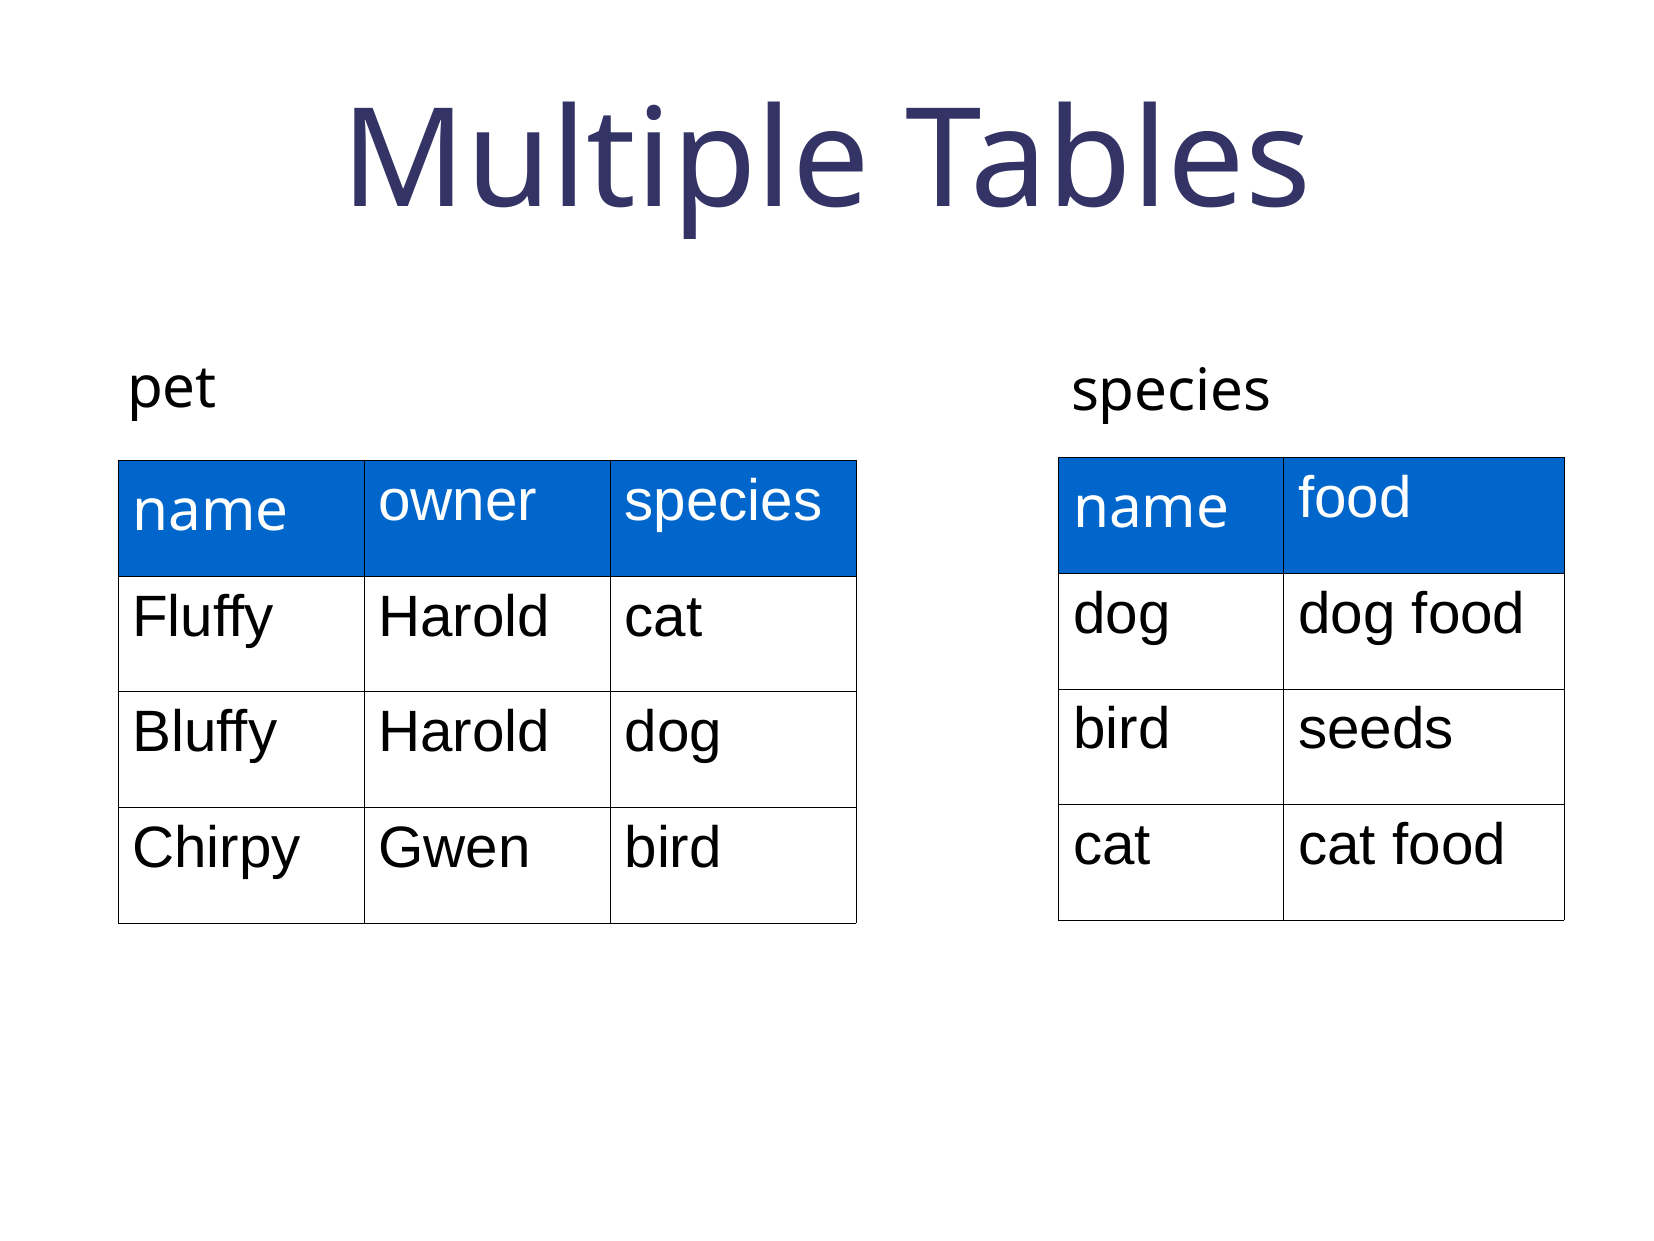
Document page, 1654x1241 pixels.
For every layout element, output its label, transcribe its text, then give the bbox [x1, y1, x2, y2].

table_header species [611, 461, 856, 576]
table_cell Bluffy [119, 692, 364, 807]
title Multiple Tables [82, 49, 1571, 257]
text_box pet [112, 337, 526, 424]
table_cell cat [611, 577, 856, 691]
table_cell bird [1059, 690, 1283, 804]
table_cell cat [1059, 805, 1283, 920]
table_cell Harold [365, 577, 610, 691]
table_cell dog [611, 692, 856, 807]
table_cell Fluffy [119, 577, 364, 691]
table_header name [119, 461, 364, 576]
table_header name [1059, 458, 1283, 573]
table_cell cat food [1284, 805, 1564, 920]
text_box species [1056, 340, 1469, 427]
table_header food [1284, 458, 1564, 573]
table_cell bird [611, 808, 856, 923]
table_cell Harold [365, 692, 610, 807]
table_cell Chirpy [119, 808, 364, 923]
table_cell Gwen [365, 808, 610, 923]
table_cell dog [1059, 574, 1283, 689]
table_cell dog food [1284, 574, 1564, 689]
table_header owner [365, 461, 610, 576]
table_cell seeds [1284, 690, 1564, 804]
